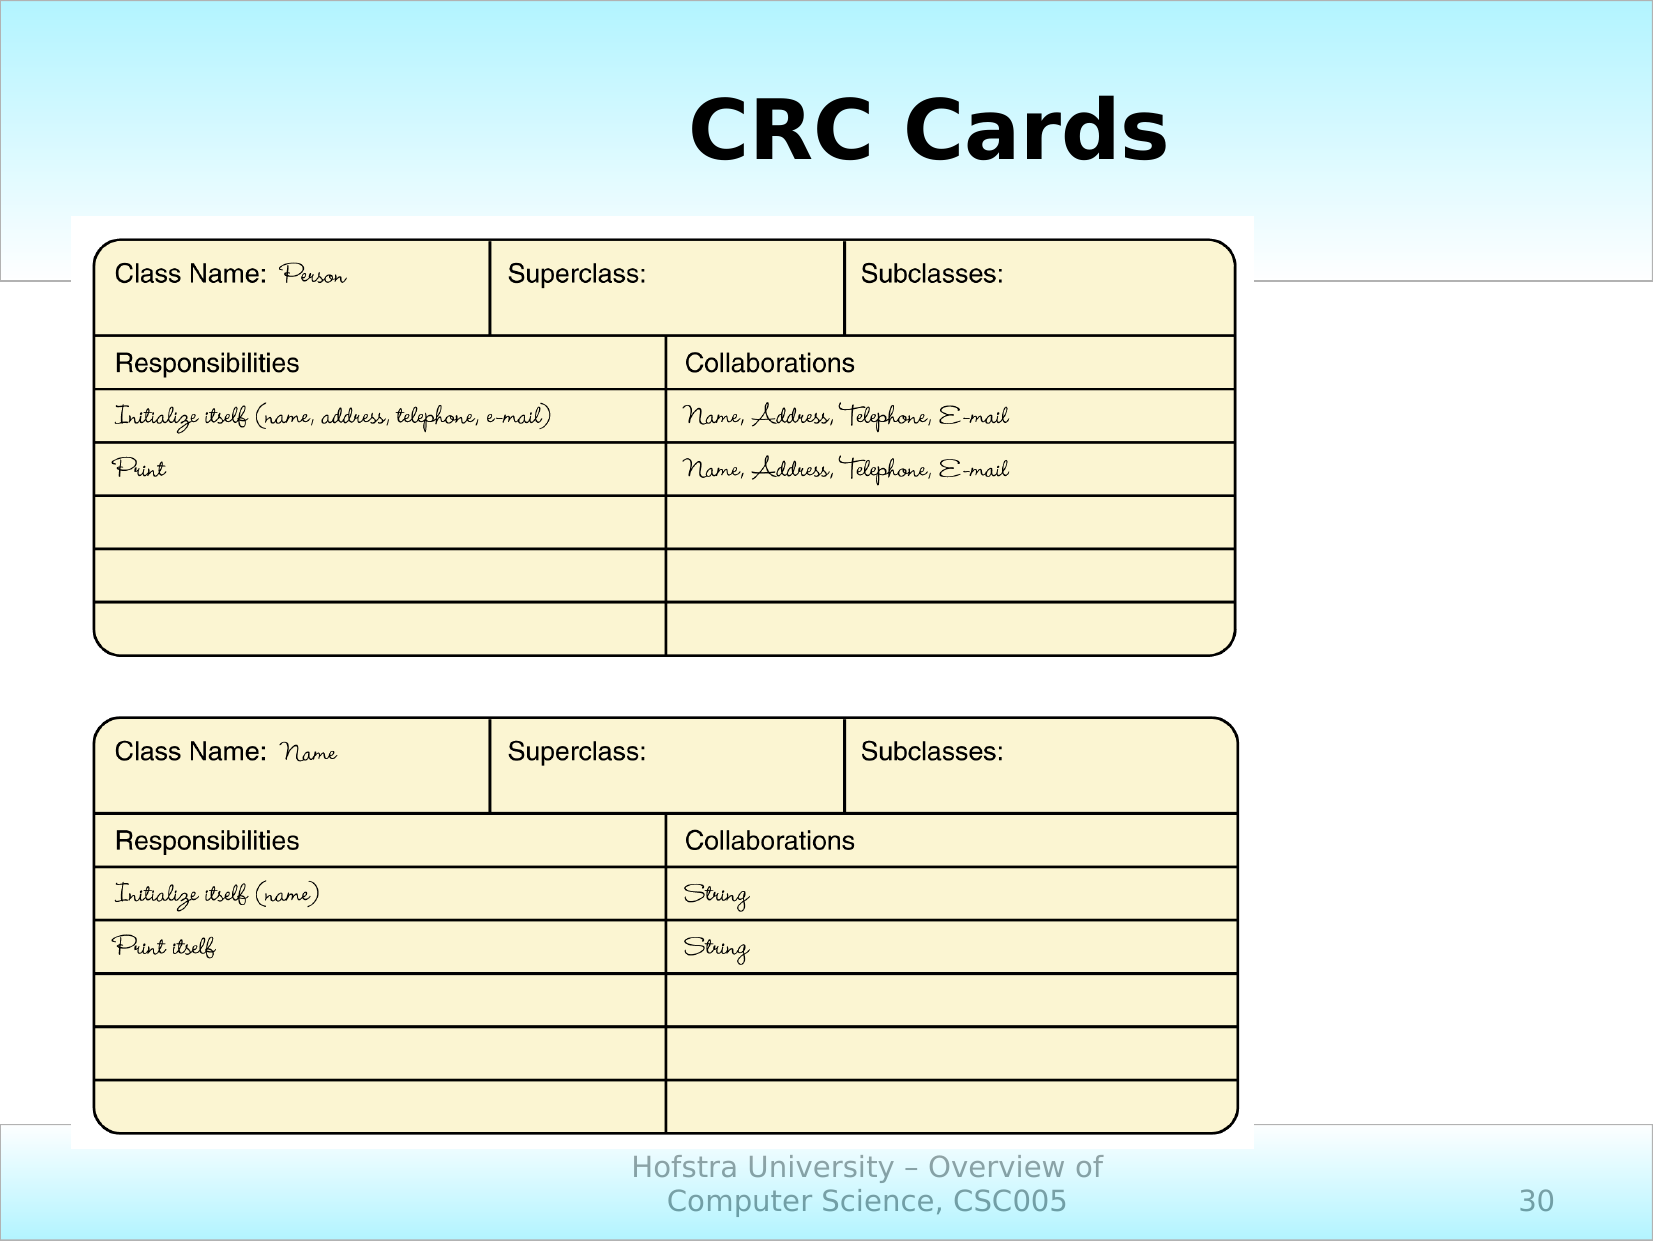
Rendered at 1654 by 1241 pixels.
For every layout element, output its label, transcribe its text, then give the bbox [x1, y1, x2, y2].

picture [71, 216, 1254, 1149]
title CRC Cards [247, 27, 1612, 235]
